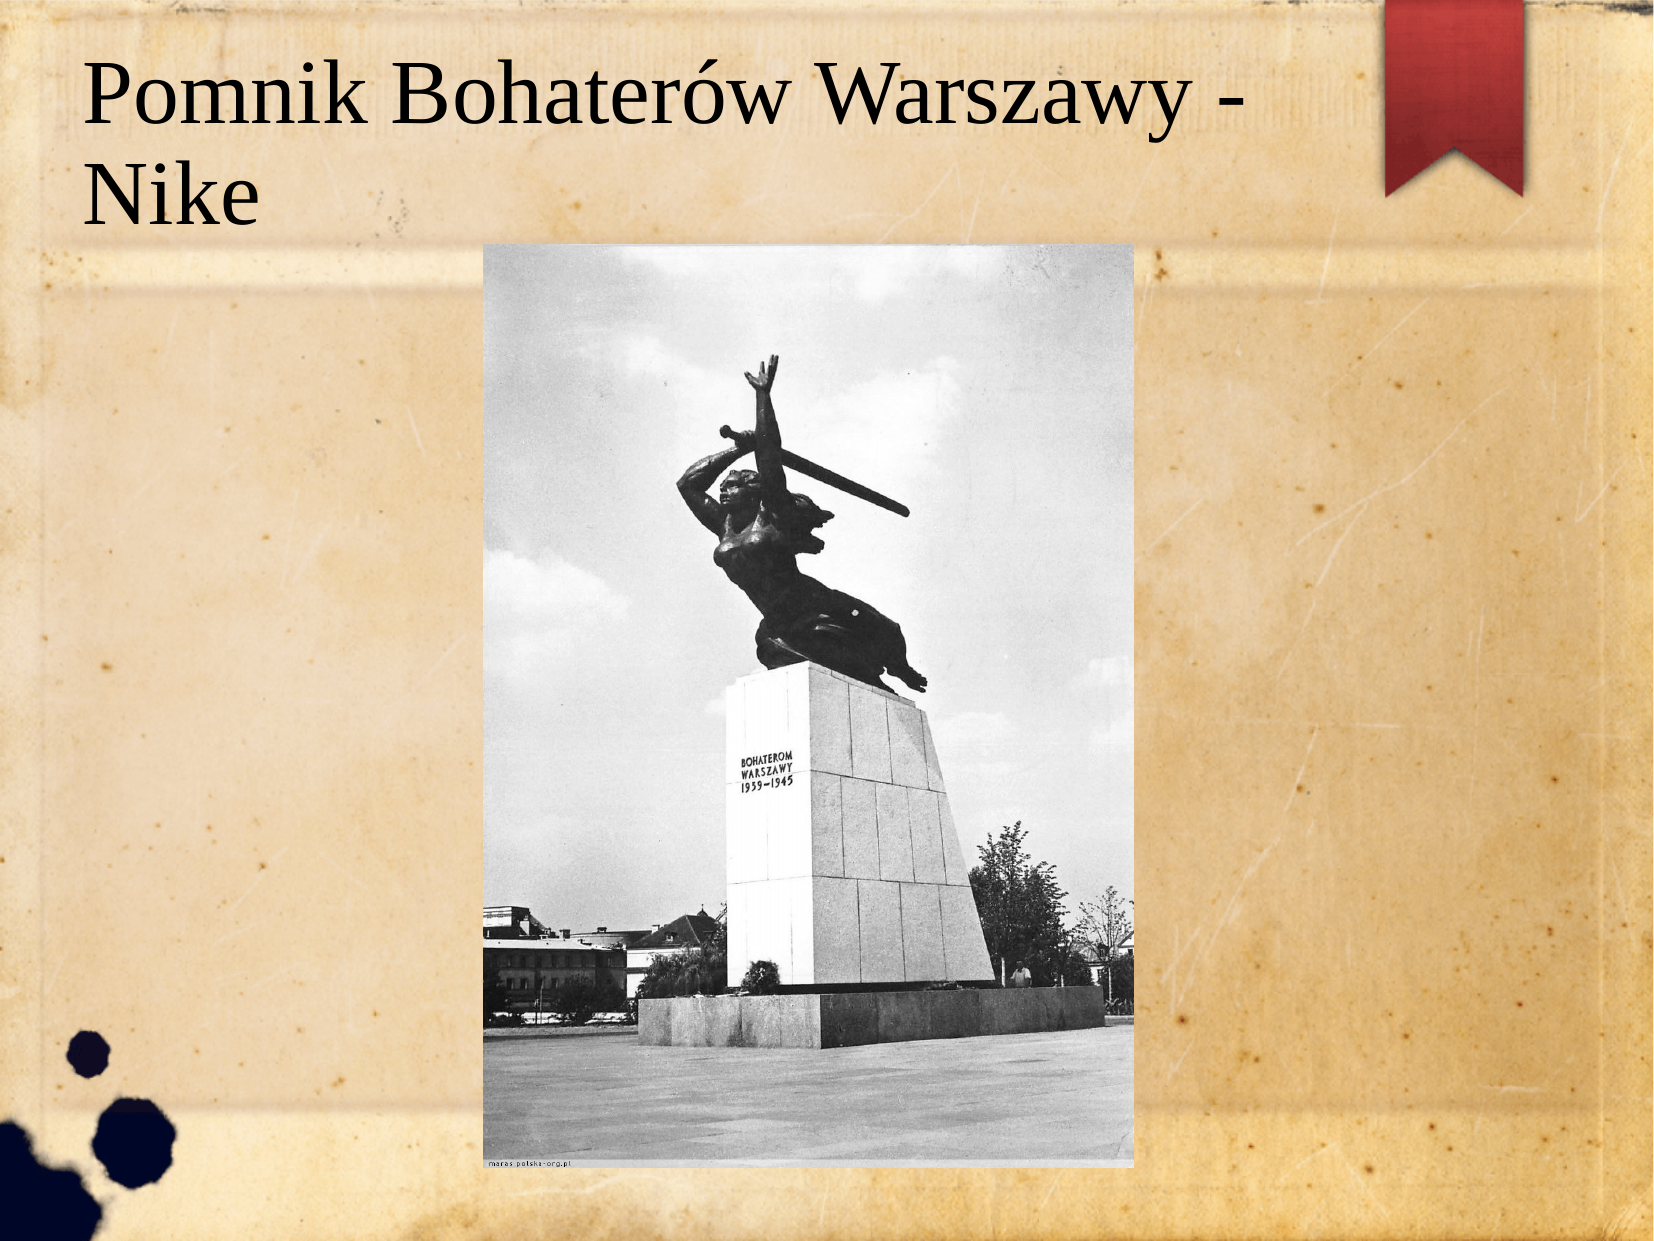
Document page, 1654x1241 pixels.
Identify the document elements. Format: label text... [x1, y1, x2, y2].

title Pomnik Bohaterów Warszawy - Nike [82, 41, 1347, 245]
picture [0, 0, 1654, 1241]
